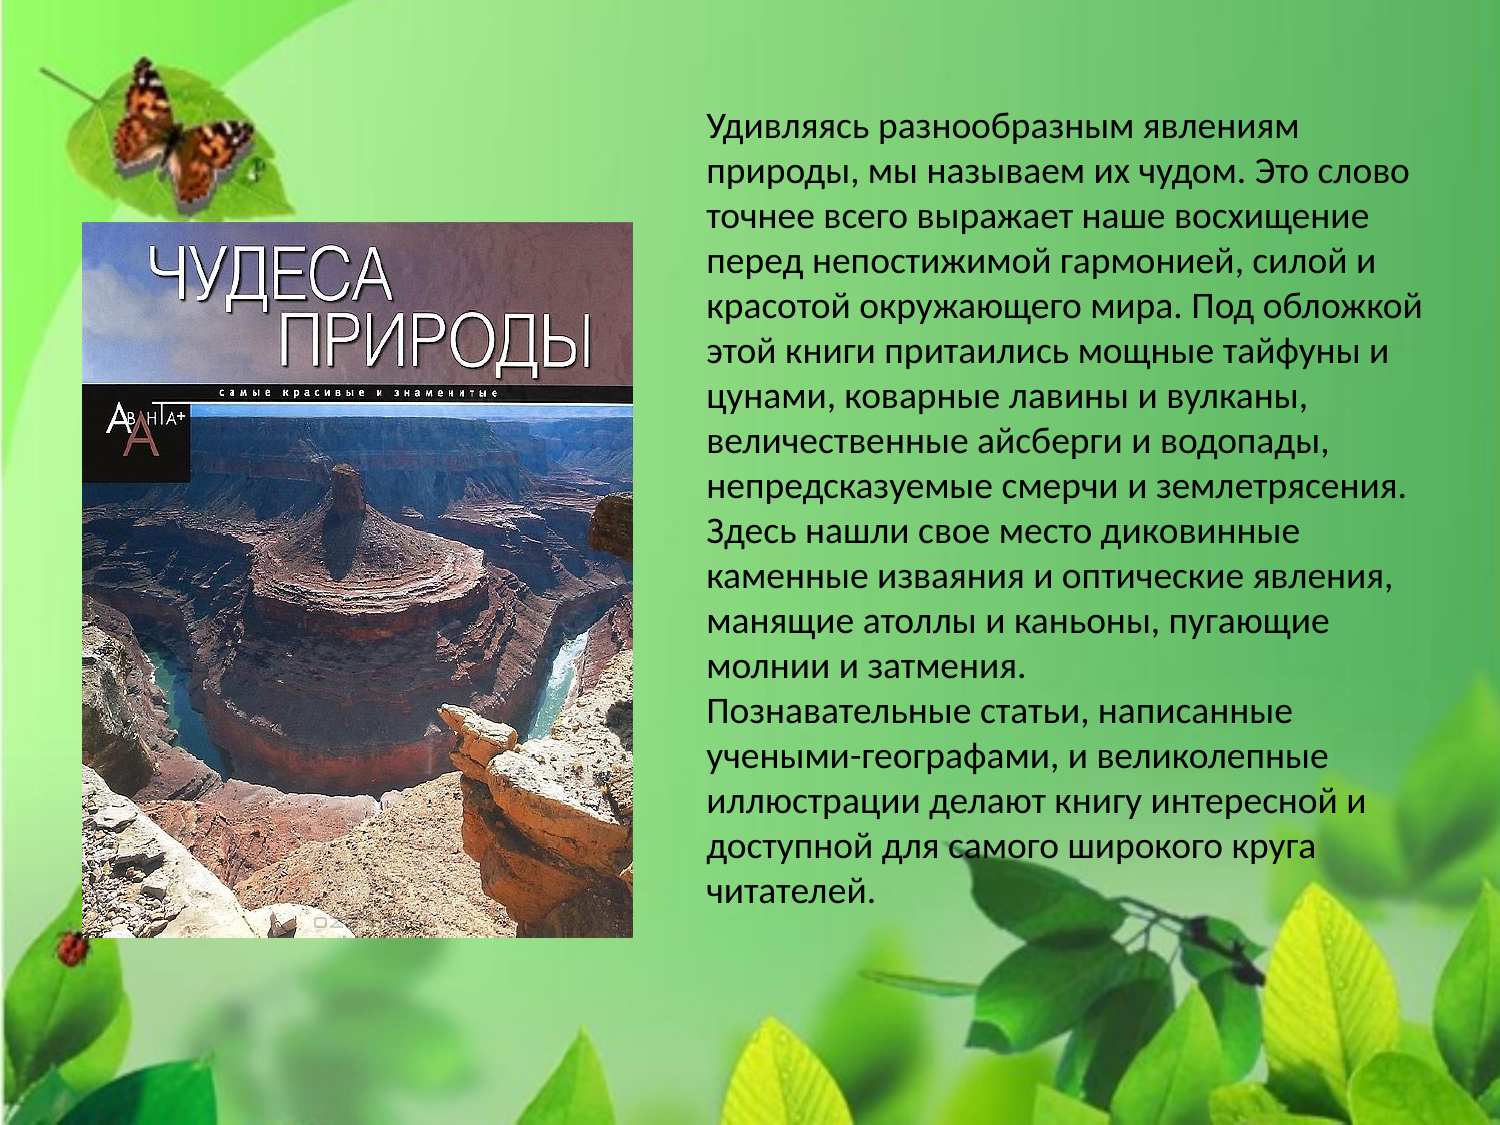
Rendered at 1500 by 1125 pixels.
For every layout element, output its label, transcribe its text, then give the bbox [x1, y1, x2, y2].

text_box Удивляясь разнообразным явлениям природы, мы называем их чудом. Это слово точнее всего выражает наше восхищение перед непостижимой гармонией, силой и красотой окружающего мира. Под обложкой этой книги притаились мощные тайфуны и цунами, коварные лавины и вулканы, величественные айсберги и водопады, непредсказуемые смерчи и землетрясения. Здесь нашли свое место диковинные каменные изваяния и оптические явления, манящие атоллы и каньоны, пугающие молнии и затмения. Познавательные статьи, написанные учеными-географами, и великолепные иллюстрации делают книгу интересной и доступной для самого широкого круга читателей. [691, 94, 1441, 964]
picture [0, 0, 1500, 1125]
